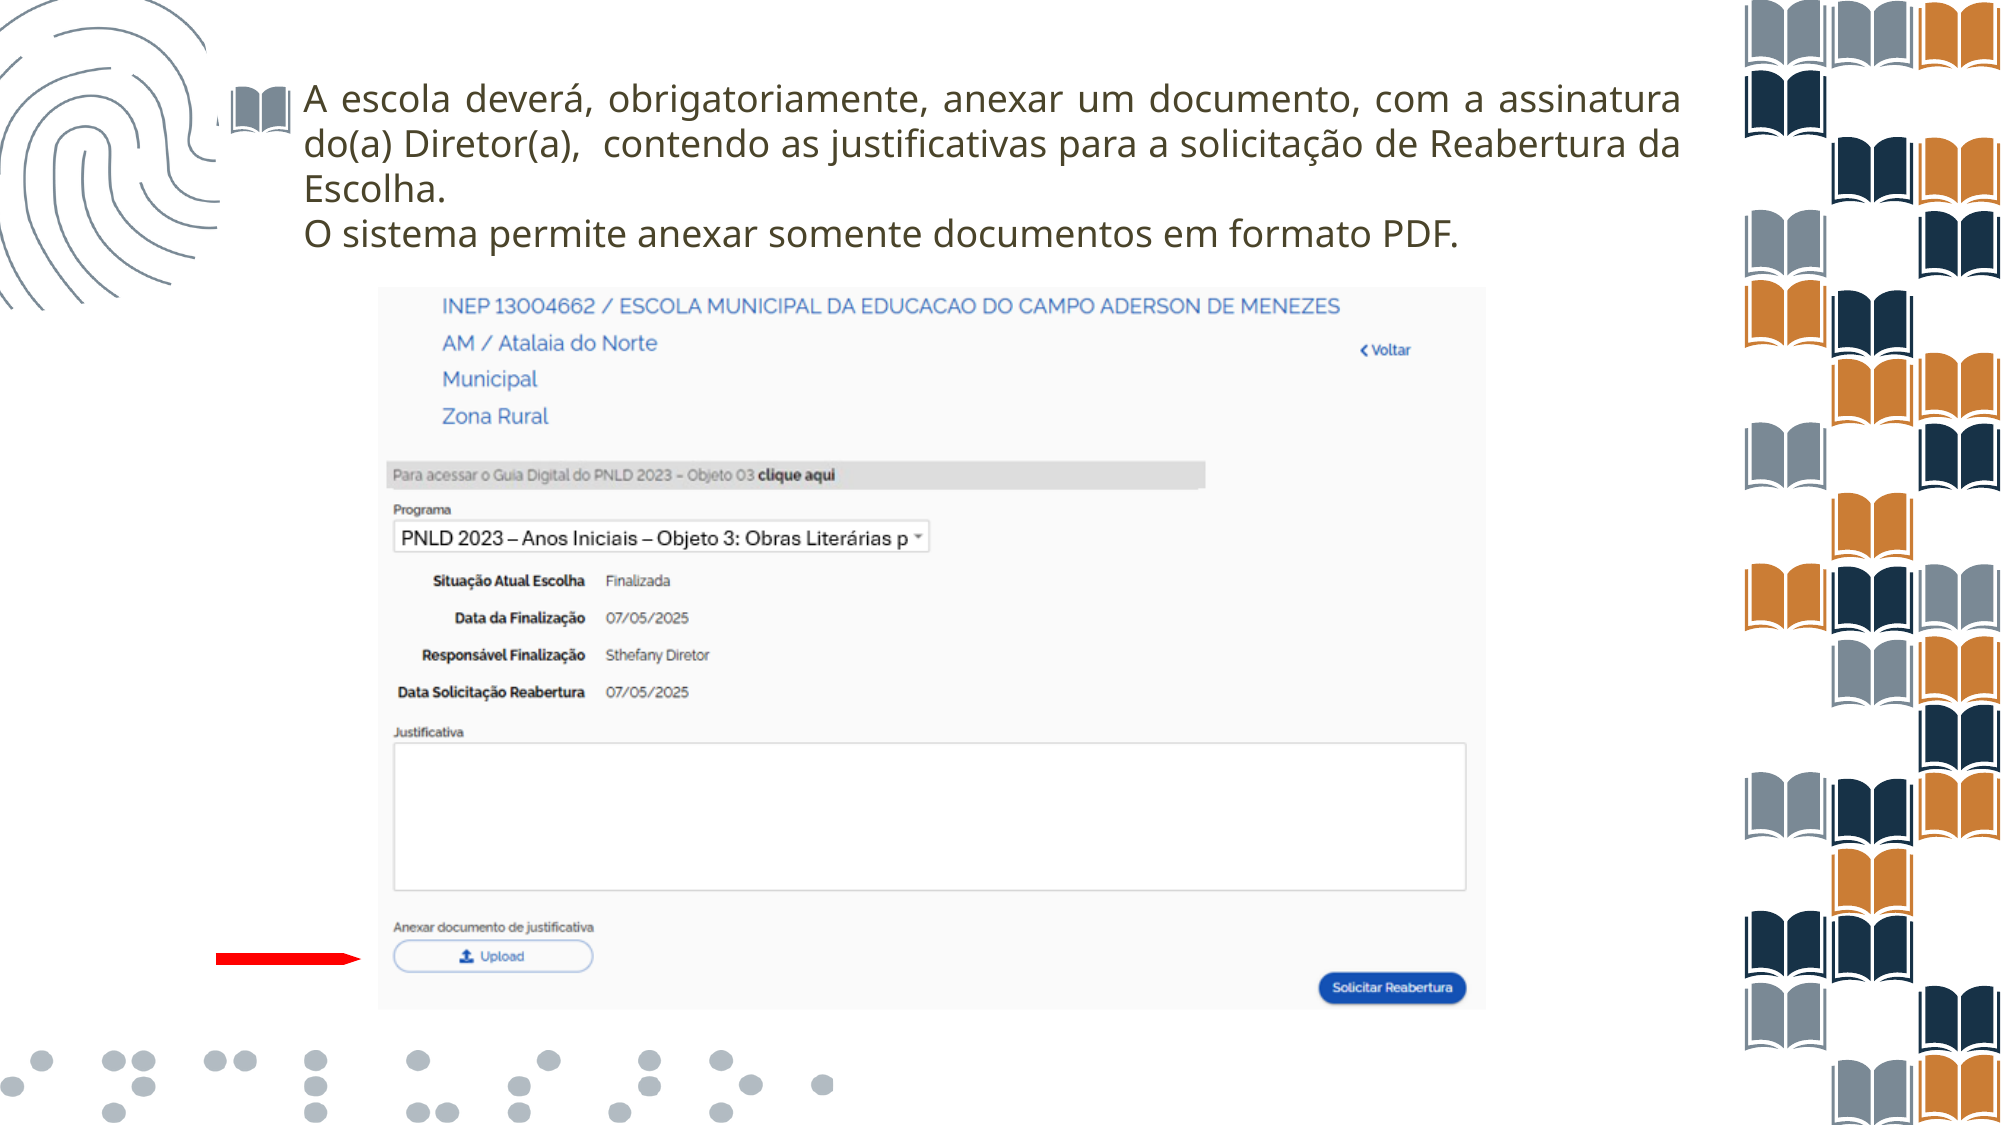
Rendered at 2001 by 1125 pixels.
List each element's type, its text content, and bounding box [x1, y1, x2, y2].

text_box A escola deverá, obrigatoriamente, anexar um documento, com a assinatura do(a) Diretor(a), contendo as justificativas para a solicitação de Reabertura da Escolha. O sistema permite anexar somente documentos em formato PDF. [288, 67, 1740, 265]
text_box [1831, 1056, 1914, 1125]
text_box [1744, 907, 1827, 1051]
text_box [1918, 561, 2000, 841]
text_box [1831, 636, 1914, 708]
text_box [1744, 560, 1827, 632]
text_box [1744, 769, 1827, 840]
text_box [1831, 0, 1914, 69]
text_box [1918, 349, 2000, 492]
picture [378, 287, 1486, 1017]
text_box [230, 84, 288, 134]
text_box [1831, 287, 1914, 427]
text_box [1918, 134, 2000, 206]
text_box [1744, 0, 1827, 139]
text_box [1918, 207, 2000, 279]
text_box [1831, 563, 1914, 635]
text_box [1744, 206, 1827, 348]
text_box [1831, 133, 1914, 205]
text_box [1918, 982, 2000, 1123]
text_box [1831, 775, 1914, 984]
text_box [1831, 489, 1914, 561]
text_box [1744, 419, 1827, 491]
text_box [0, 0, 246, 318]
text_box [0, 1050, 834, 1123]
text_box [1918, 0, 2000, 71]
